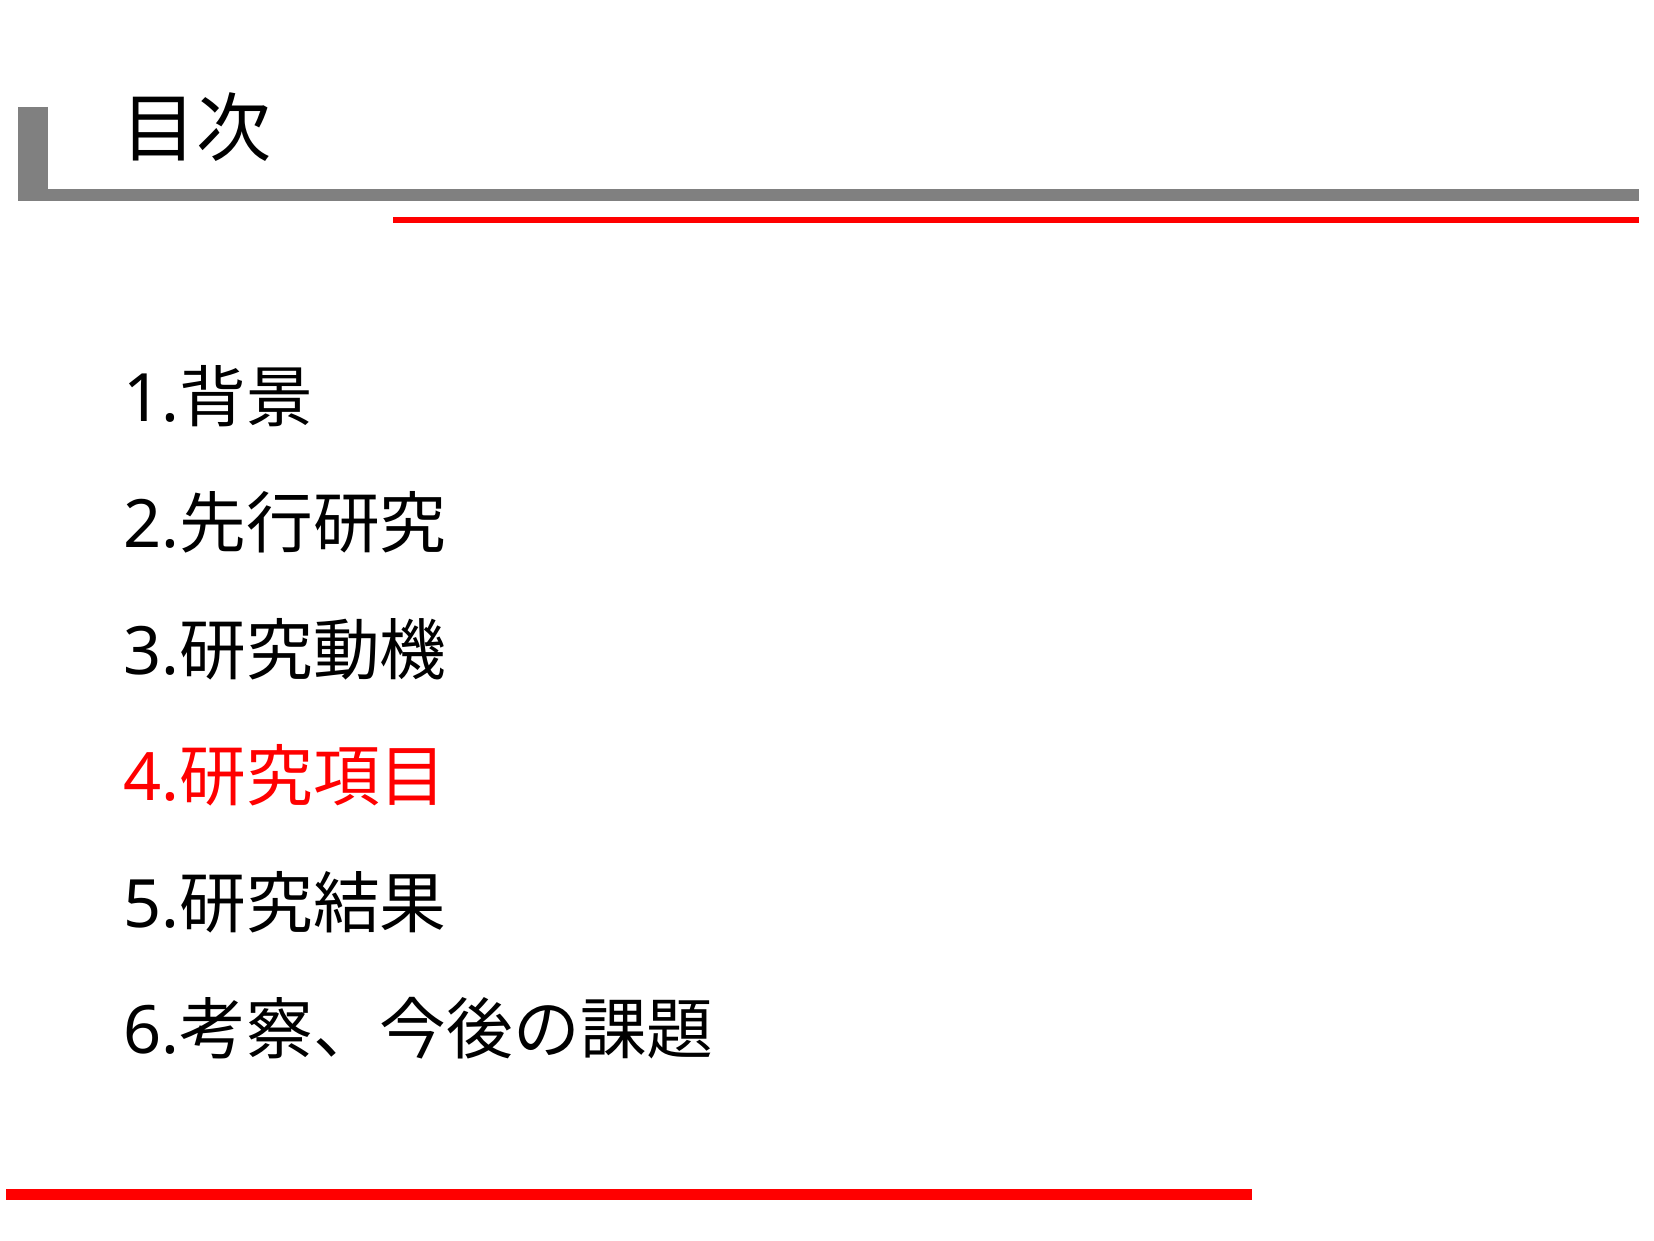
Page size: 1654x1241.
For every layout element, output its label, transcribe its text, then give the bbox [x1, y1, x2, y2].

list 1.背景 2.先行研究 3.研究動機 4.研究項目 5.研究結果 6.考察、今後の課題 [123, 343, 1536, 1211]
title 目次 [121, 18, 1534, 226]
